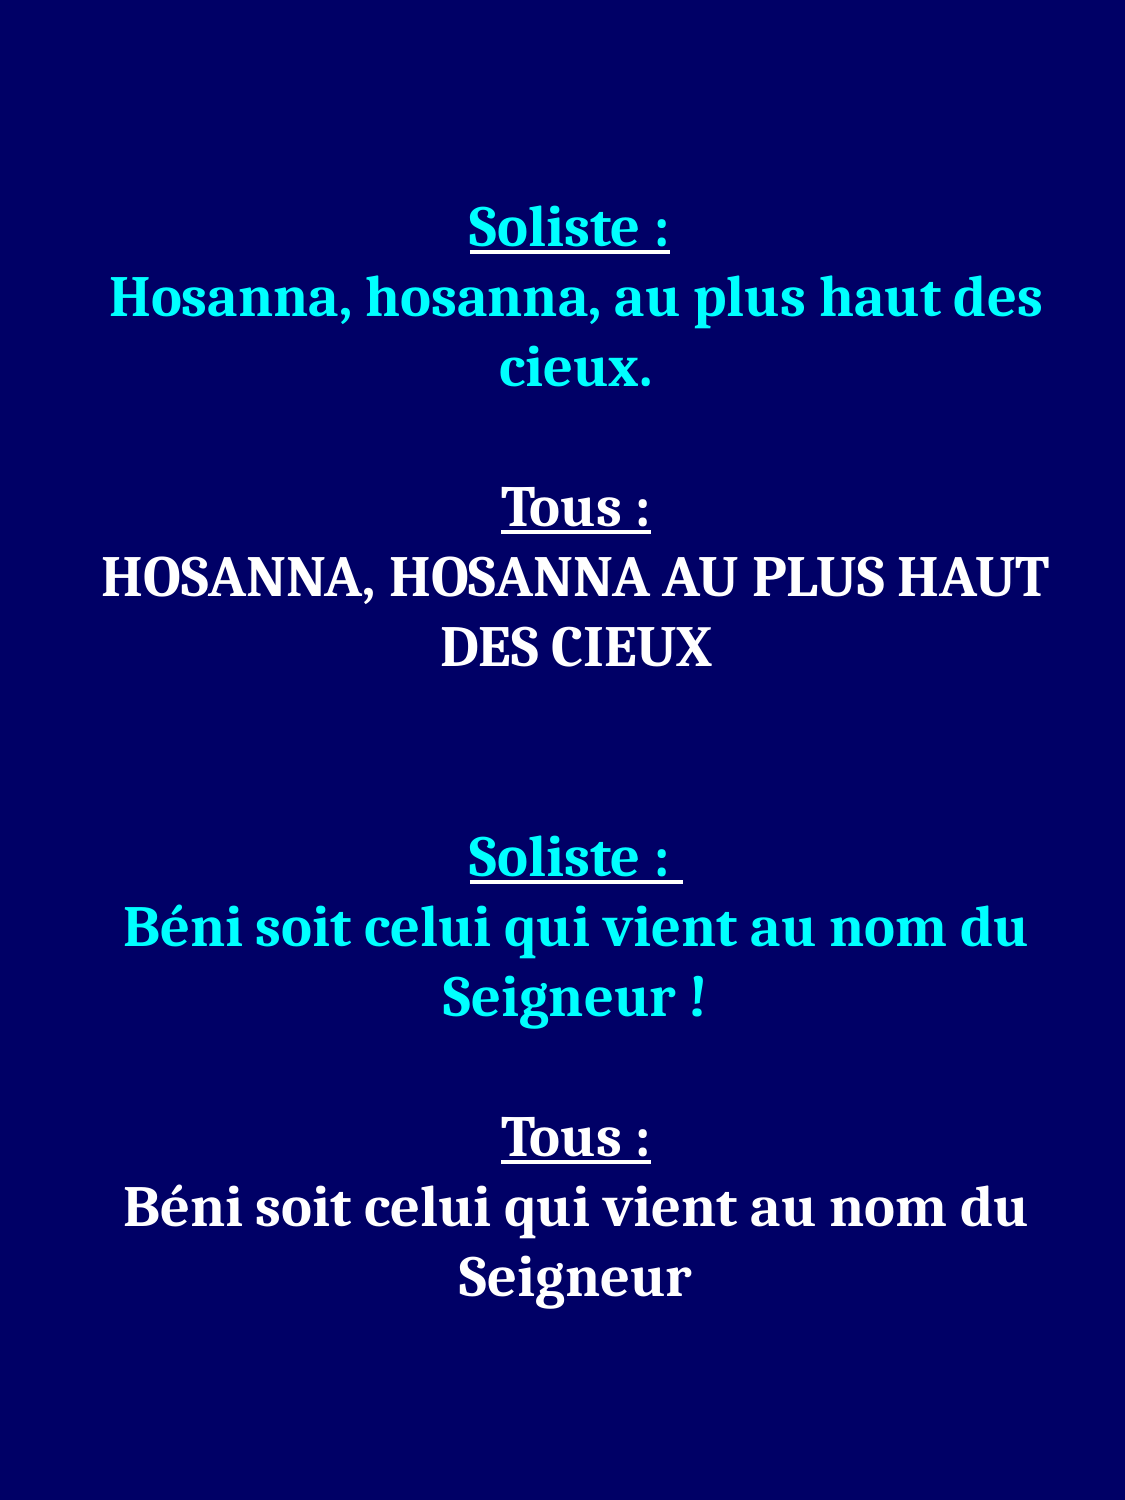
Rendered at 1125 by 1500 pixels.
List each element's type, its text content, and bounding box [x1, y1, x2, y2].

text_box Soliste : Hosanna, hosanna, au plus haut des cieux. Tous : HOSANNA, HOSANNA AU PLUS HAUT DES CIEUX Soliste : Béni soit celui qui vient au nom du Seigneur ! Tous : Béni soit celui qui vient au nom du Seigneur [47, 123, 1106, 1328]
